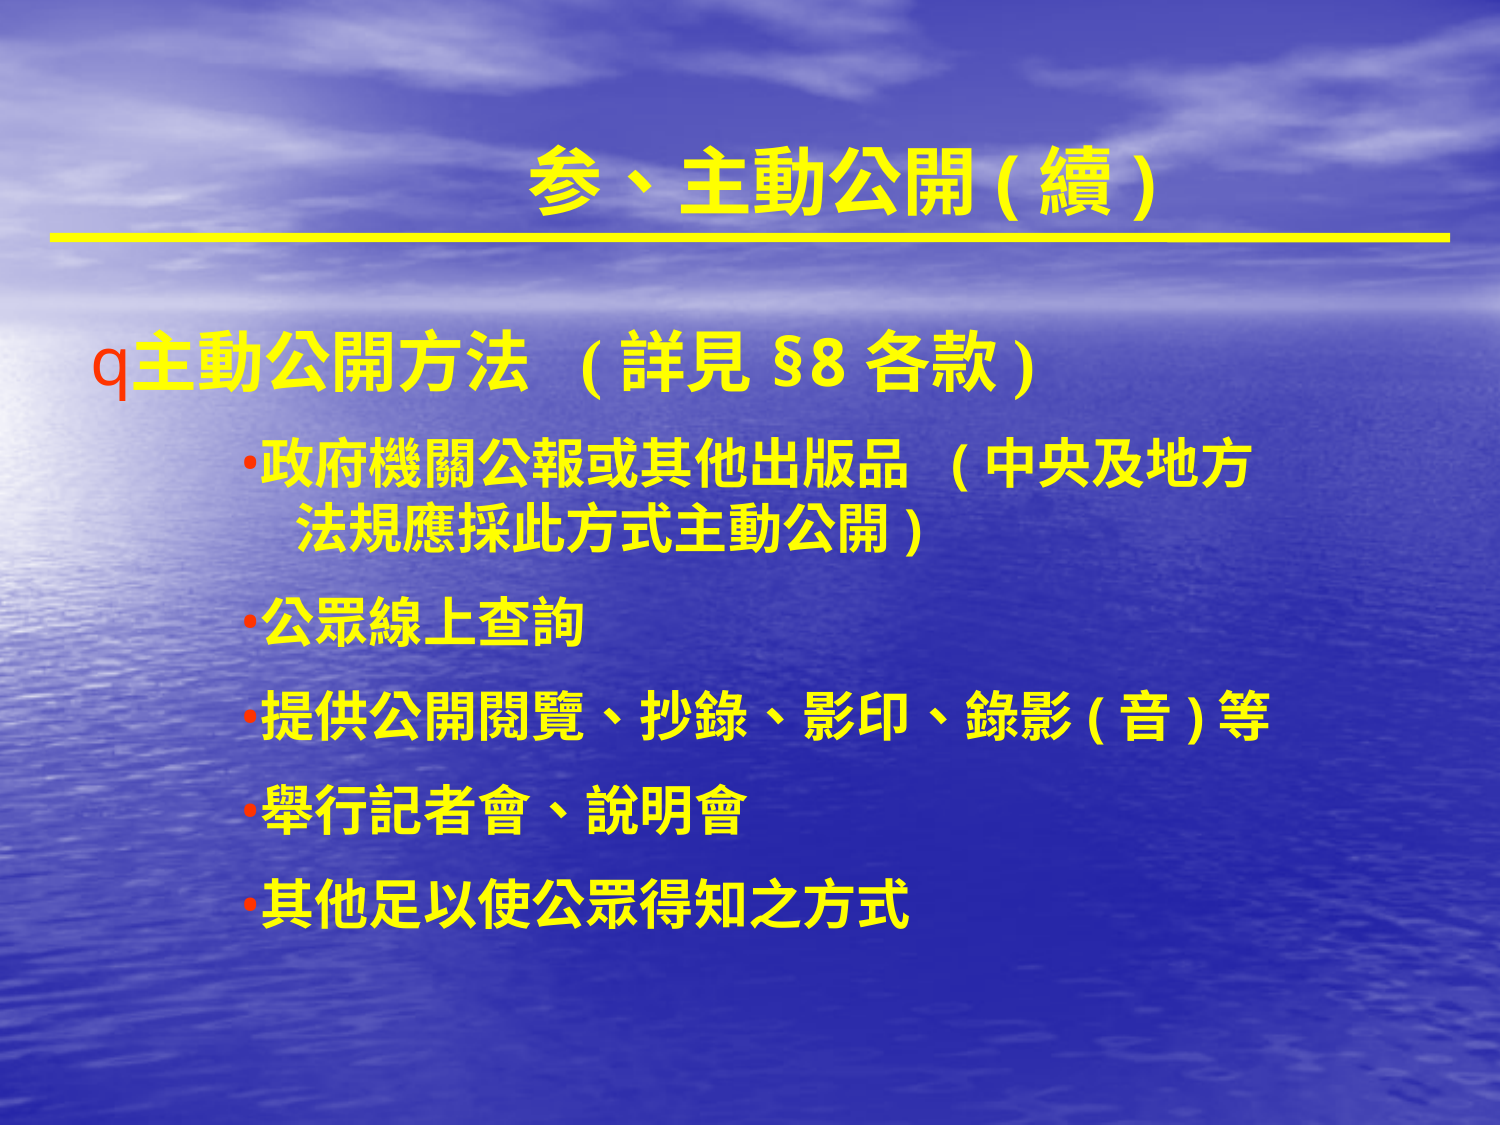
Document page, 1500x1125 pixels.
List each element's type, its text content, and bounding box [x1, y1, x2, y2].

text_box 主動公開方法 (詳見§8各款) 政府機關公報或其他出版品 (中央及地方 法規應採此方式主動公開) 公眾線上查詢 提供公開閱覽、抄錄、影印、錄影(音)等 舉行記者會、說明會 其他足以使公眾得知之方式 [75, 312, 1450, 946]
text_box 参、主動公開(續) [512, 127, 1173, 232]
